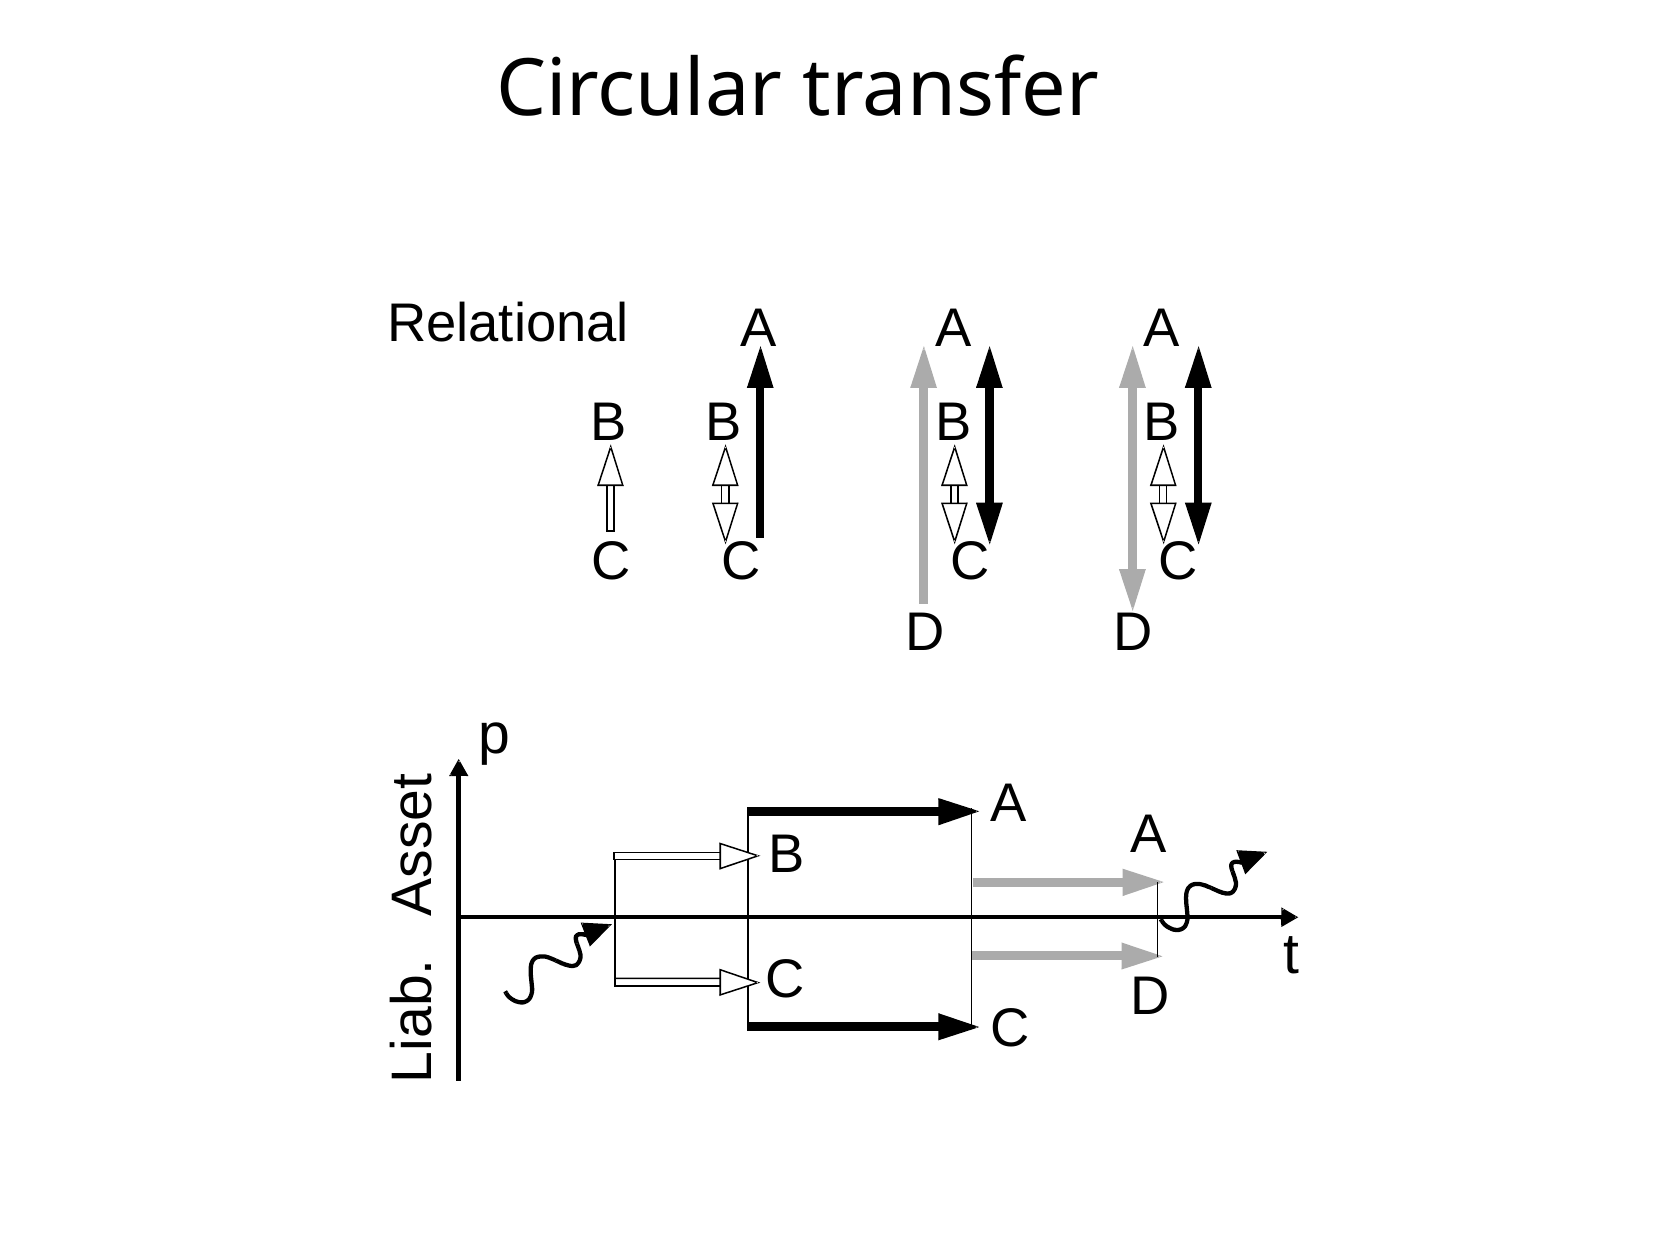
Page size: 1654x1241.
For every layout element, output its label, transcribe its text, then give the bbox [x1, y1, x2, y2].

text_box [503, 922, 612, 1005]
text_box D [1114, 600, 1170, 665]
text_box A [934, 296, 991, 361]
text_box [597, 444, 624, 529]
text_box [449, 759, 1299, 1081]
text_box C [990, 997, 1047, 1061]
text_box Relational [387, 291, 635, 356]
text_box [910, 346, 938, 600]
text_box D [1130, 965, 1187, 1030]
text_box [941, 444, 968, 545]
text_box p [479, 702, 538, 769]
text_box C [950, 529, 1007, 594]
text_box [1149, 444, 1177, 545]
text_box C [721, 529, 777, 594]
text_box A [740, 296, 797, 361]
text_box t [1283, 922, 1342, 989]
text_box A [1143, 296, 1200, 361]
text_box [1118, 346, 1146, 600]
text_box [711, 444, 739, 531]
text_box C [765, 948, 821, 1012]
text_box B [1143, 391, 1200, 455]
text_box A [990, 772, 1047, 836]
text_box B [934, 391, 991, 455]
text_box Liab. [379, 954, 445, 1084]
text_box A [1130, 803, 1187, 867]
text_box B [768, 822, 825, 887]
text_box [976, 346, 1003, 545]
text_box Asset [379, 767, 445, 917]
text_box D [905, 600, 961, 665]
text_box B [705, 391, 762, 455]
text_box C [1158, 529, 1215, 594]
text_box Circular transfer [496, 31, 1157, 128]
text_box [746, 346, 774, 529]
text_box C [591, 529, 647, 594]
text_box B [590, 391, 647, 455]
text_box [1184, 346, 1212, 545]
